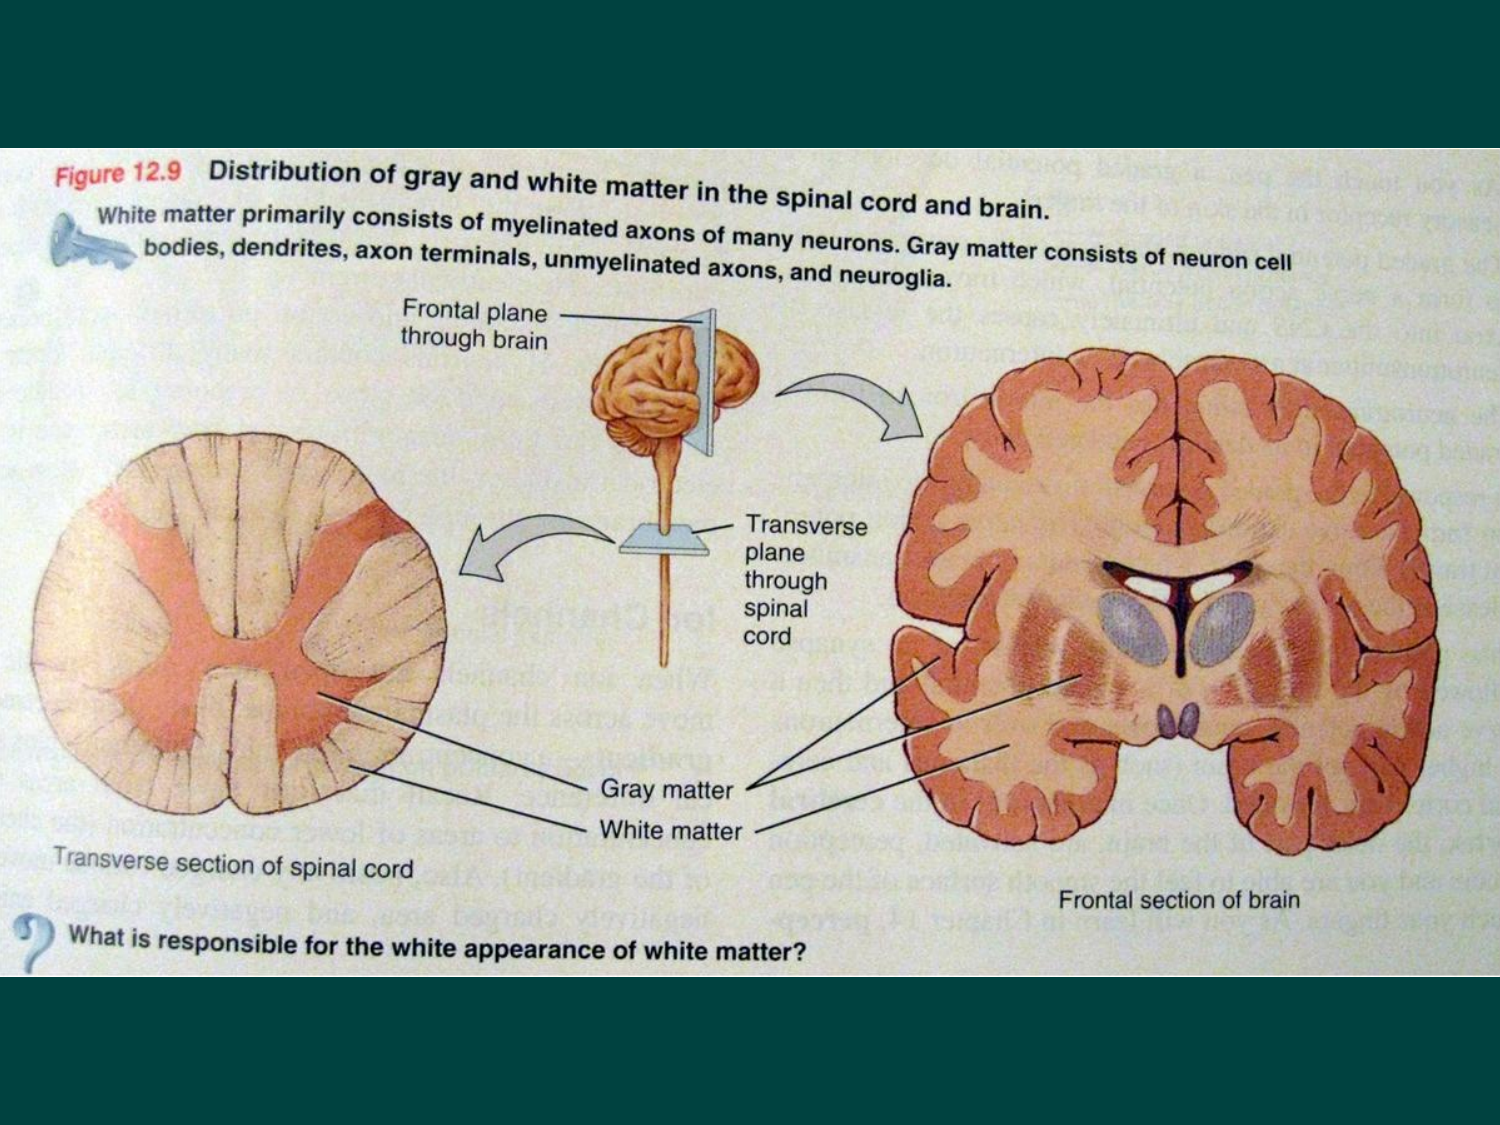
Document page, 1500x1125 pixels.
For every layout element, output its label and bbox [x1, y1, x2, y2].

picture [0, 148, 1500, 977]
